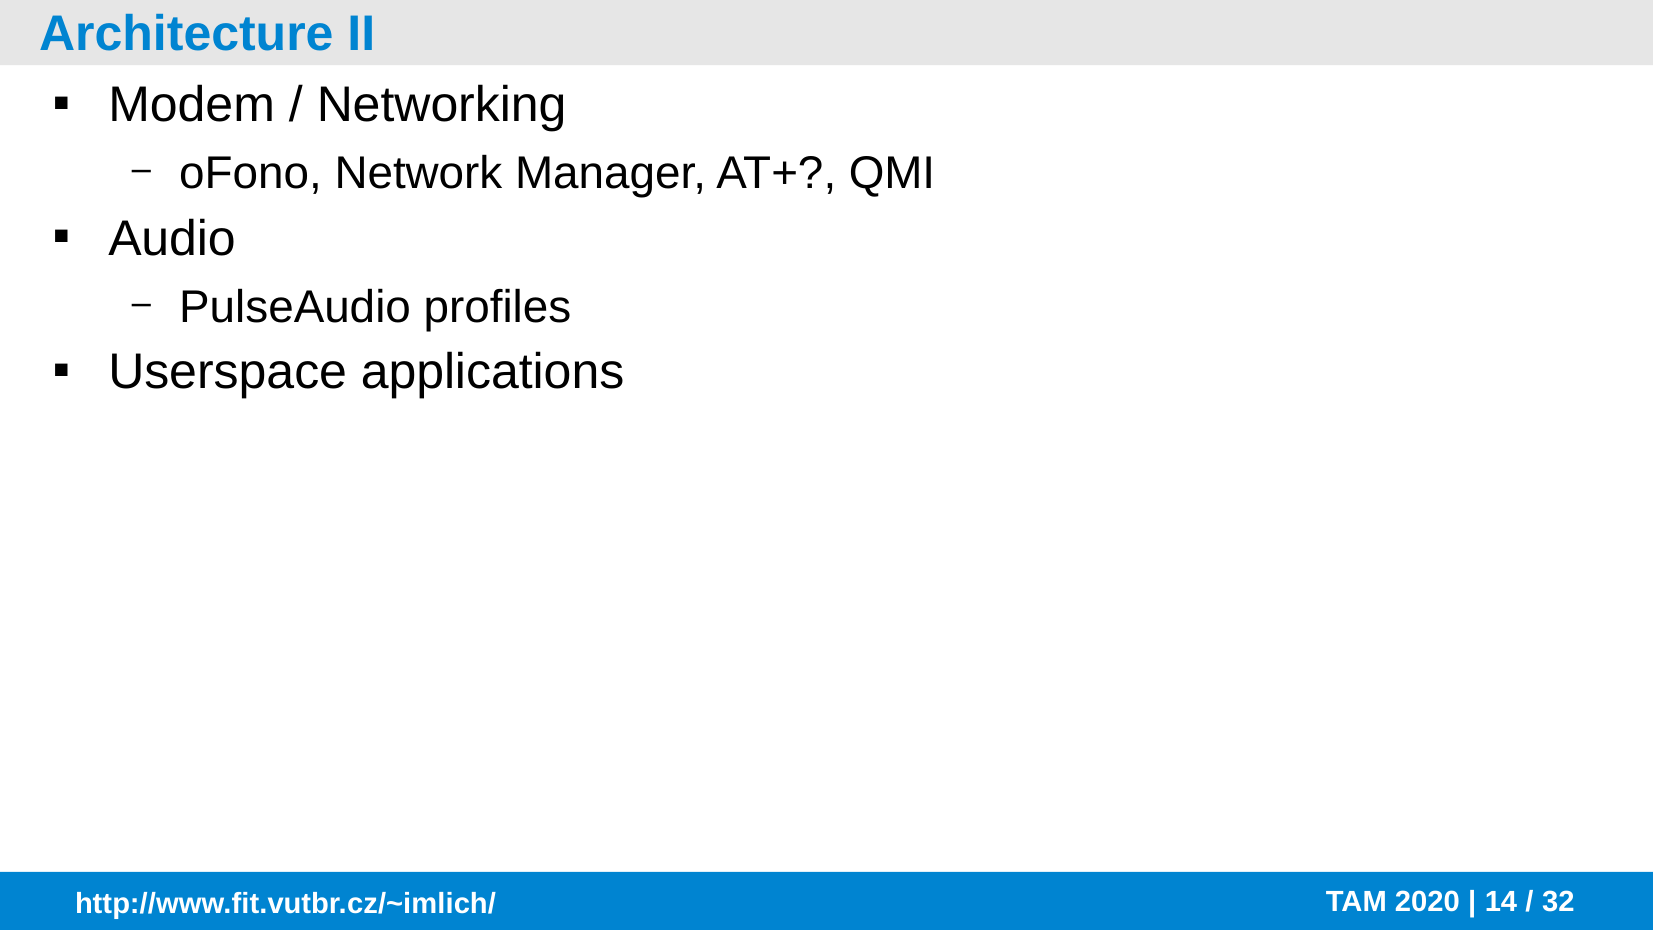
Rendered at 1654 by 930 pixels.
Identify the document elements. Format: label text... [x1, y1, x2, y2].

list Modem / Networking oFono, Network Manager, AT+?, QMI Audio PulseAudio profiles Userspace applications [37, 75, 1612, 863]
title Architecture II [39, 4, 1614, 61]
